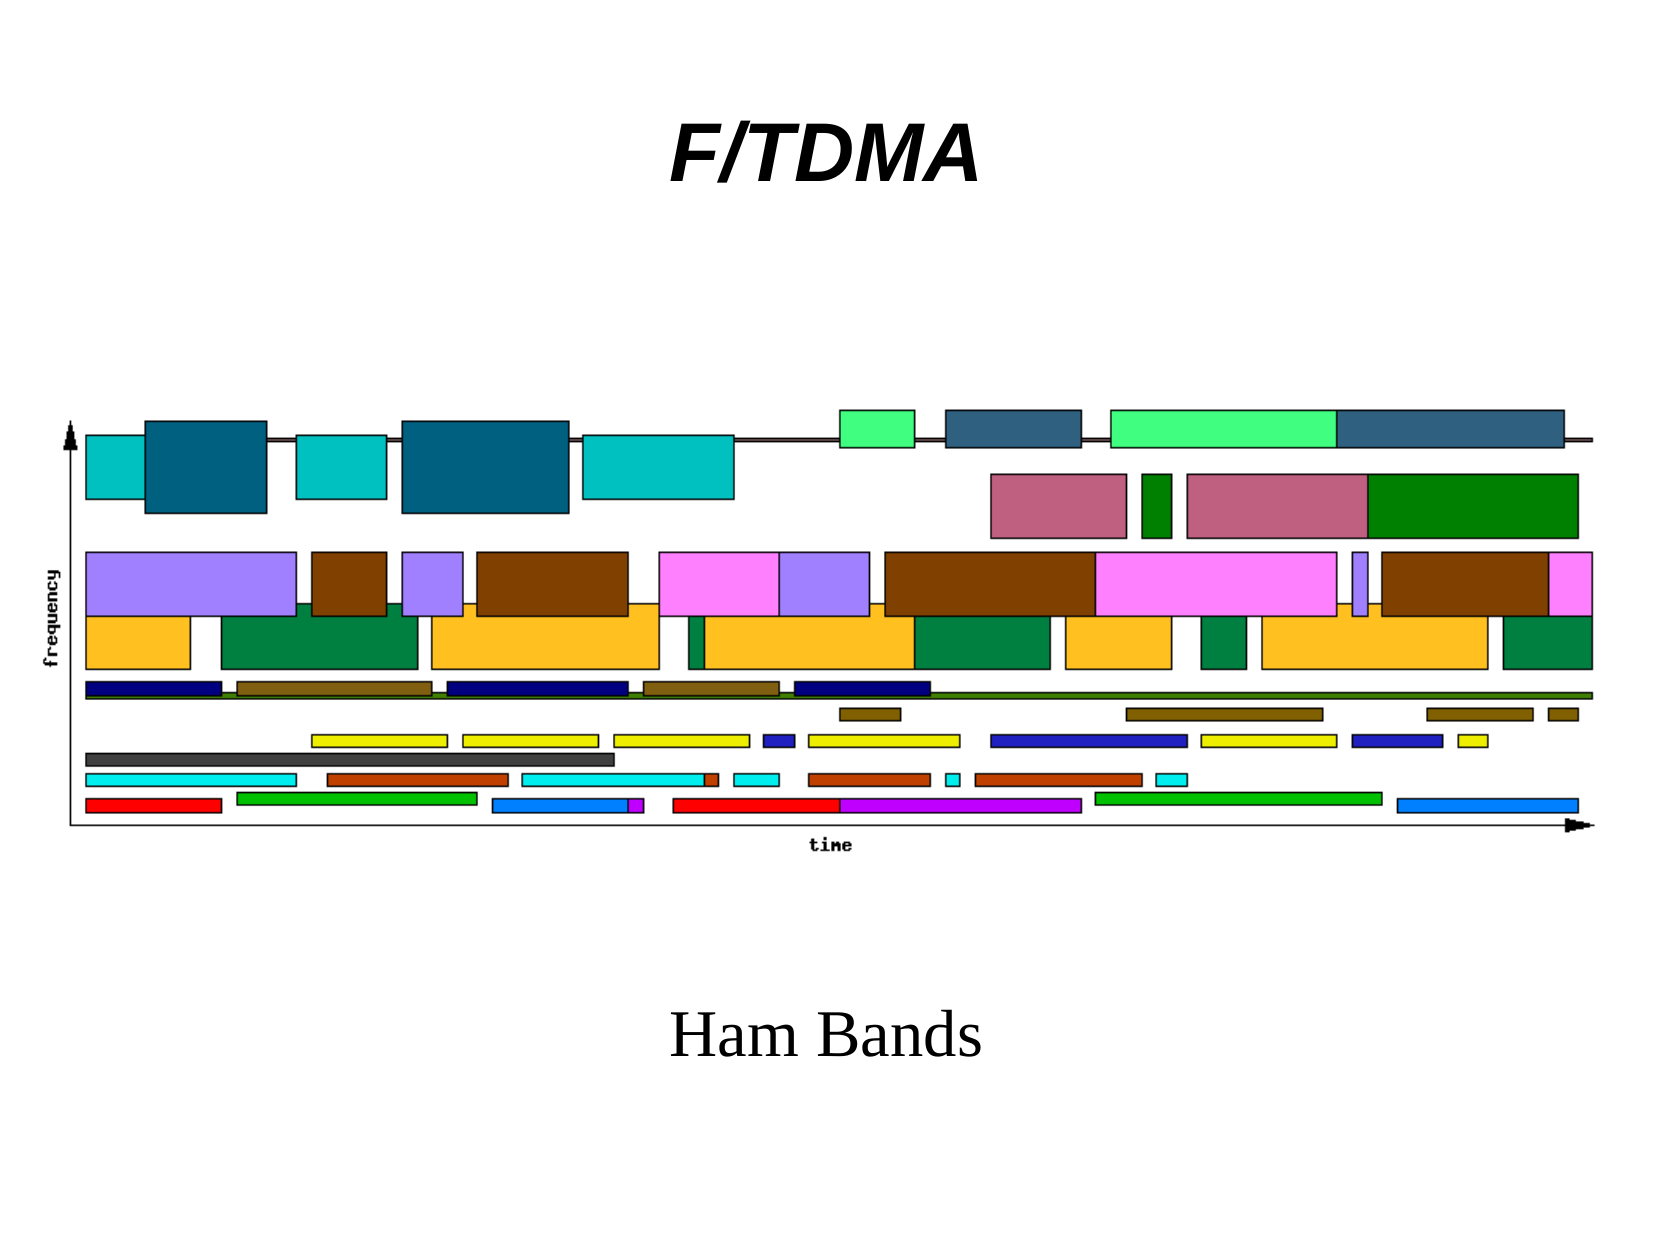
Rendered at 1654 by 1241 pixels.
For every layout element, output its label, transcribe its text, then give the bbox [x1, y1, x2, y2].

subtitle Ham Bands [82, 915, 1571, 1152]
title F/TDMA [82, 49, 1571, 257]
picture [31, 388, 1626, 856]
